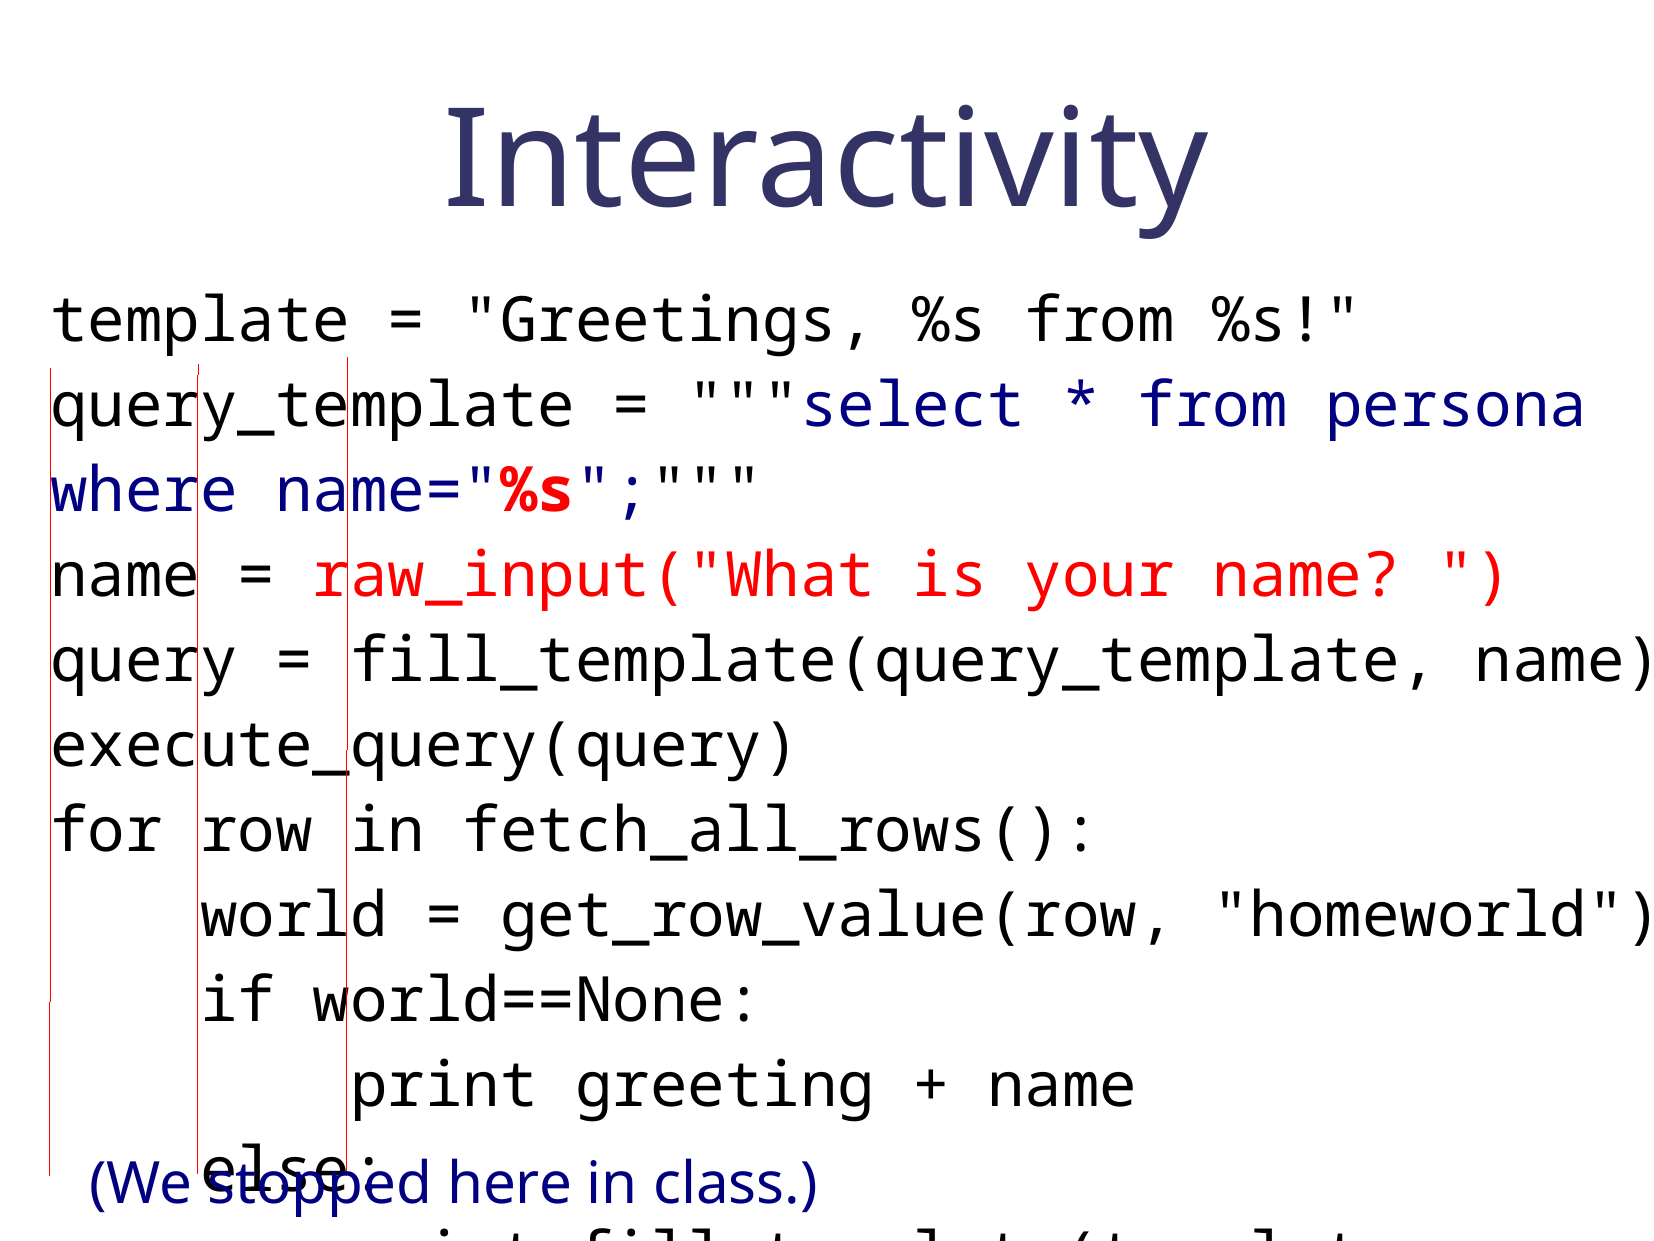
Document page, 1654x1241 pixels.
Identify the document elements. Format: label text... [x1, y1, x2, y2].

subtitle template = "Greetings, %s from %s!" query_template = """select * from persona where name="%s";""" name = raw_input("What is your name? ") query = fill_template(query_template, name) execute_query(query) for row in fetch_all_rows(): world = get_row_value(row, "homeworld") if world==None: print greeting + name else: print fill_template(template, name, world) [50, 274, 1654, 1172]
title Interactivity [82, 56, 1571, 250]
text_box (We stopped here in class.) [74, 1133, 908, 1220]
